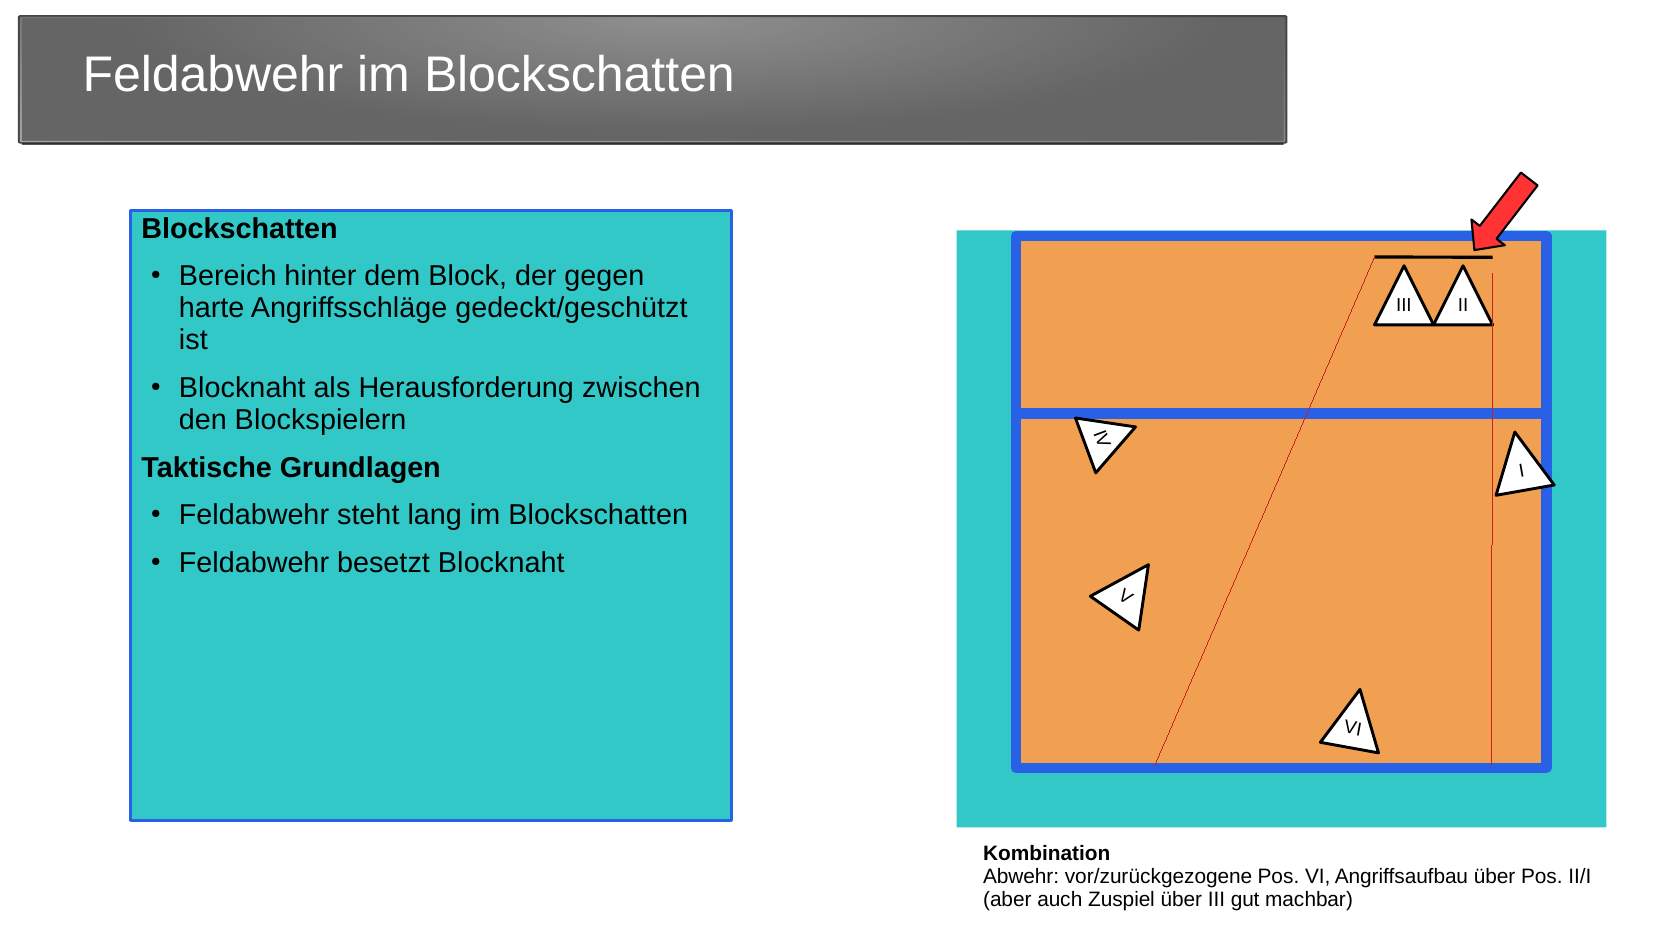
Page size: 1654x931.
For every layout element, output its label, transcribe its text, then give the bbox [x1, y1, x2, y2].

text_box Kombination Abwehr: vor/zurückgezogene Pos. VI, Angriffsaufbau über Pos. II/I (aber auch Zuspiel über III gut machbar) [968, 833, 1607, 919]
title Feldabwehr im Blockschatten [82, 29, 1235, 119]
list Blockschatten Bereich hinter dem Block, der gegen harte Angriffsschläge gedeckt/geschützt ist Blocknaht als Herausforderung zwischen den Blockspielern Taktische Grundlagen Feldabwehr steht lang im Blockschatten Feldabwehr besetzt Blocknaht s a s [130, 210, 732, 821]
text_box IV [1075, 417, 1136, 473]
text_box [1471, 172, 1538, 251]
text_box I [1496, 431, 1555, 496]
text_box II [1434, 265, 1492, 325]
text_box V [1090, 564, 1149, 631]
text_box III [1374, 265, 1434, 325]
text_box VI [1320, 689, 1379, 753]
